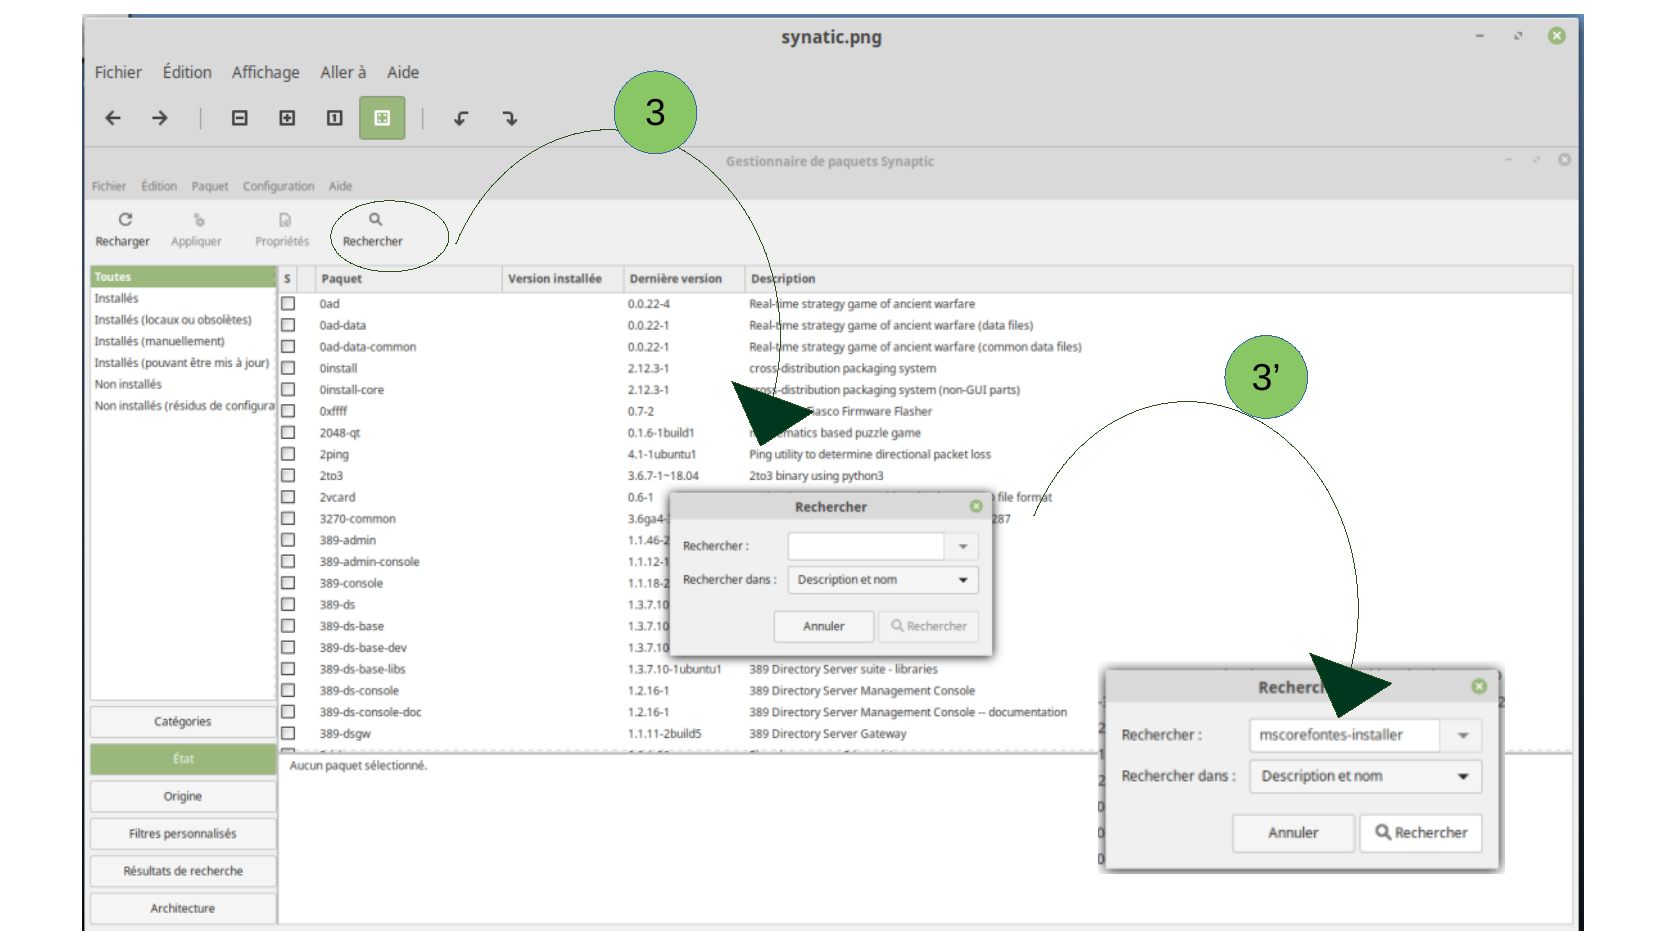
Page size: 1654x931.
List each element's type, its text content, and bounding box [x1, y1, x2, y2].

text_box [455, 129, 618, 244]
text_box [1033, 401, 1392, 718]
text_box 3 [614, 70, 697, 154]
text_box 3’ [1224, 335, 1308, 419]
text_box [678, 147, 814, 446]
picture [82, 14, 1584, 931]
